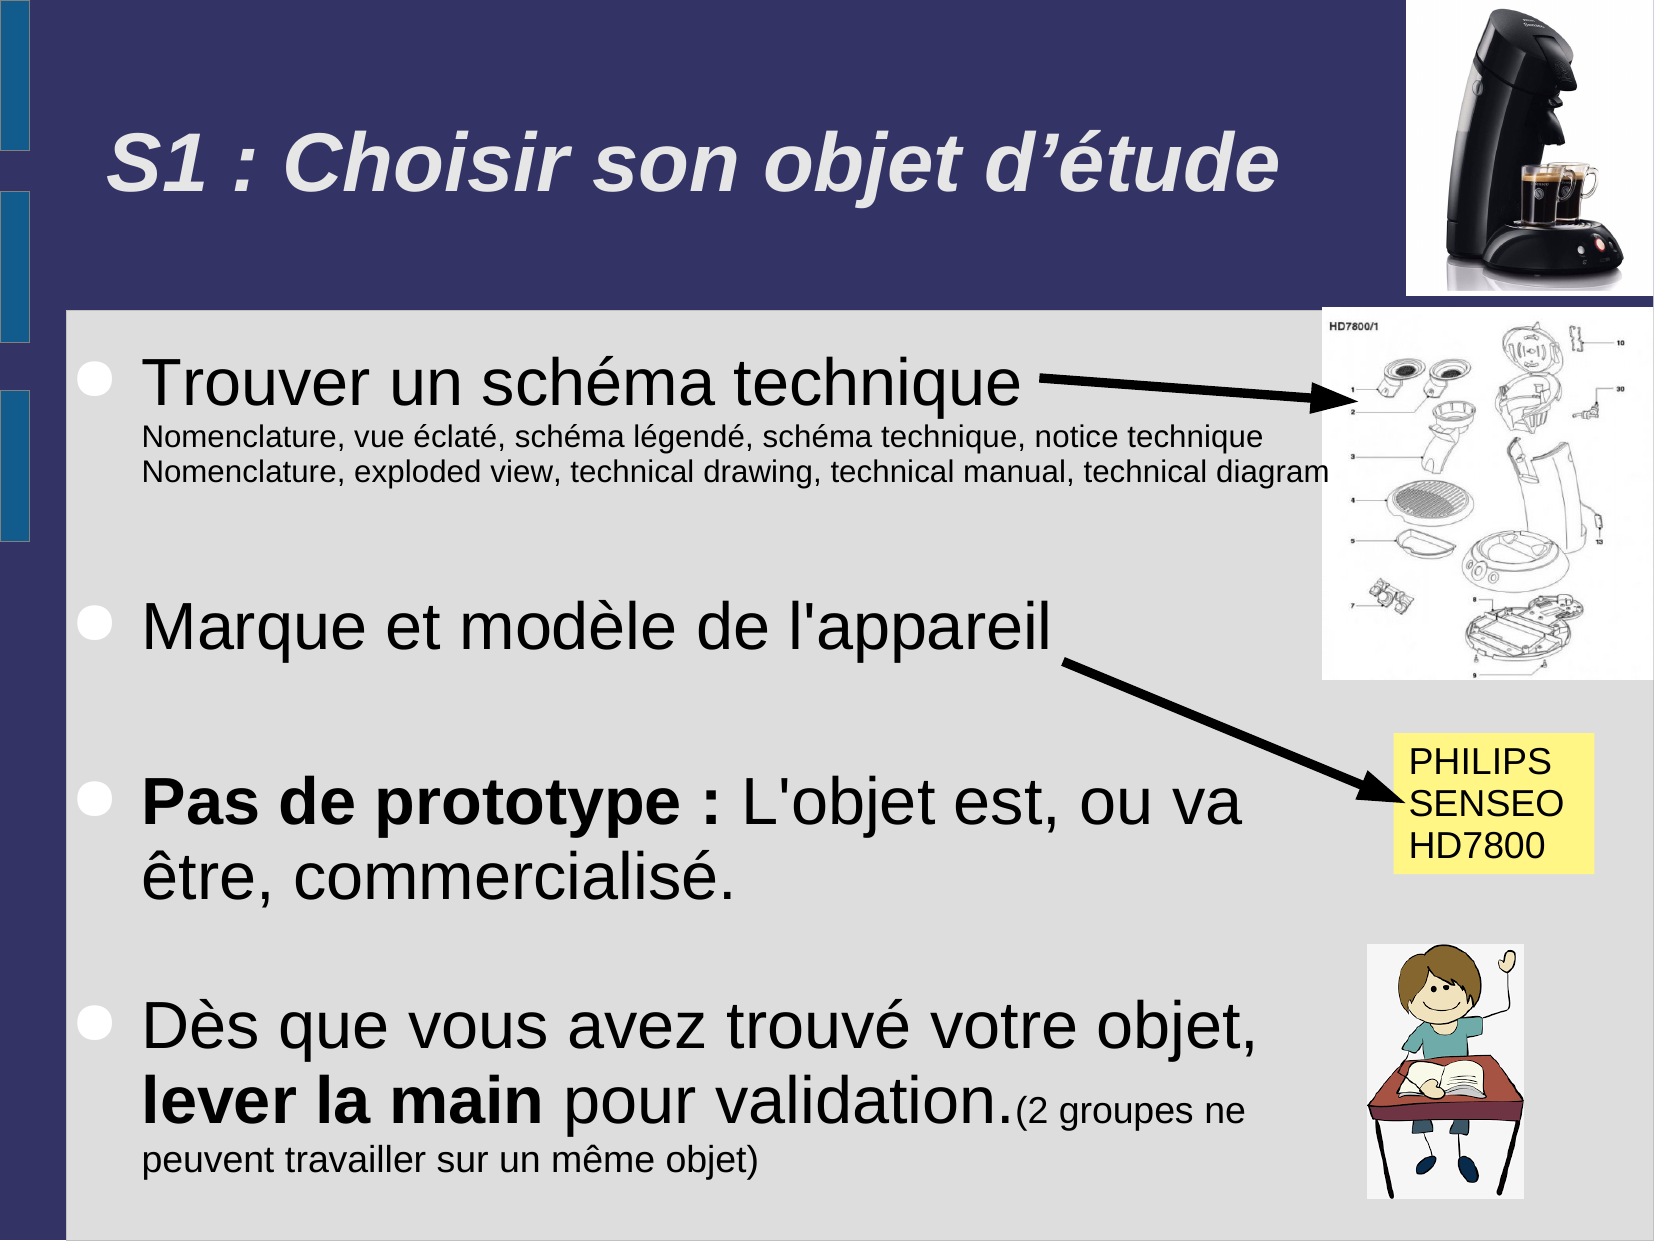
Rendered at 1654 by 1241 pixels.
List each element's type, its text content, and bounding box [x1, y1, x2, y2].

picture [1322, 307, 1654, 680]
title S1 : Choisir son objet d’étude [0, 59, 1401, 267]
list Trouver un schéma technique Nomenclature, vue éclaté, schéma légendé, schéma technique, notice technique Nomenclature, exploded view, technical drawing, technical manual, technical diagram Marque et modèle de l'appareil Pas de prototype : L'objet est, ou va être, commercialisé. Dès que vous avez trouvé votre objet, lever la main pour validation.(2 groupes ne peuvent travailler sur un même objet) [59, 344, 1344, 1241]
picture [1367, 944, 1524, 1199]
picture [1406, 0, 1654, 296]
text_box PHILIPS SENSEO HD7800 [1393, 733, 1595, 875]
